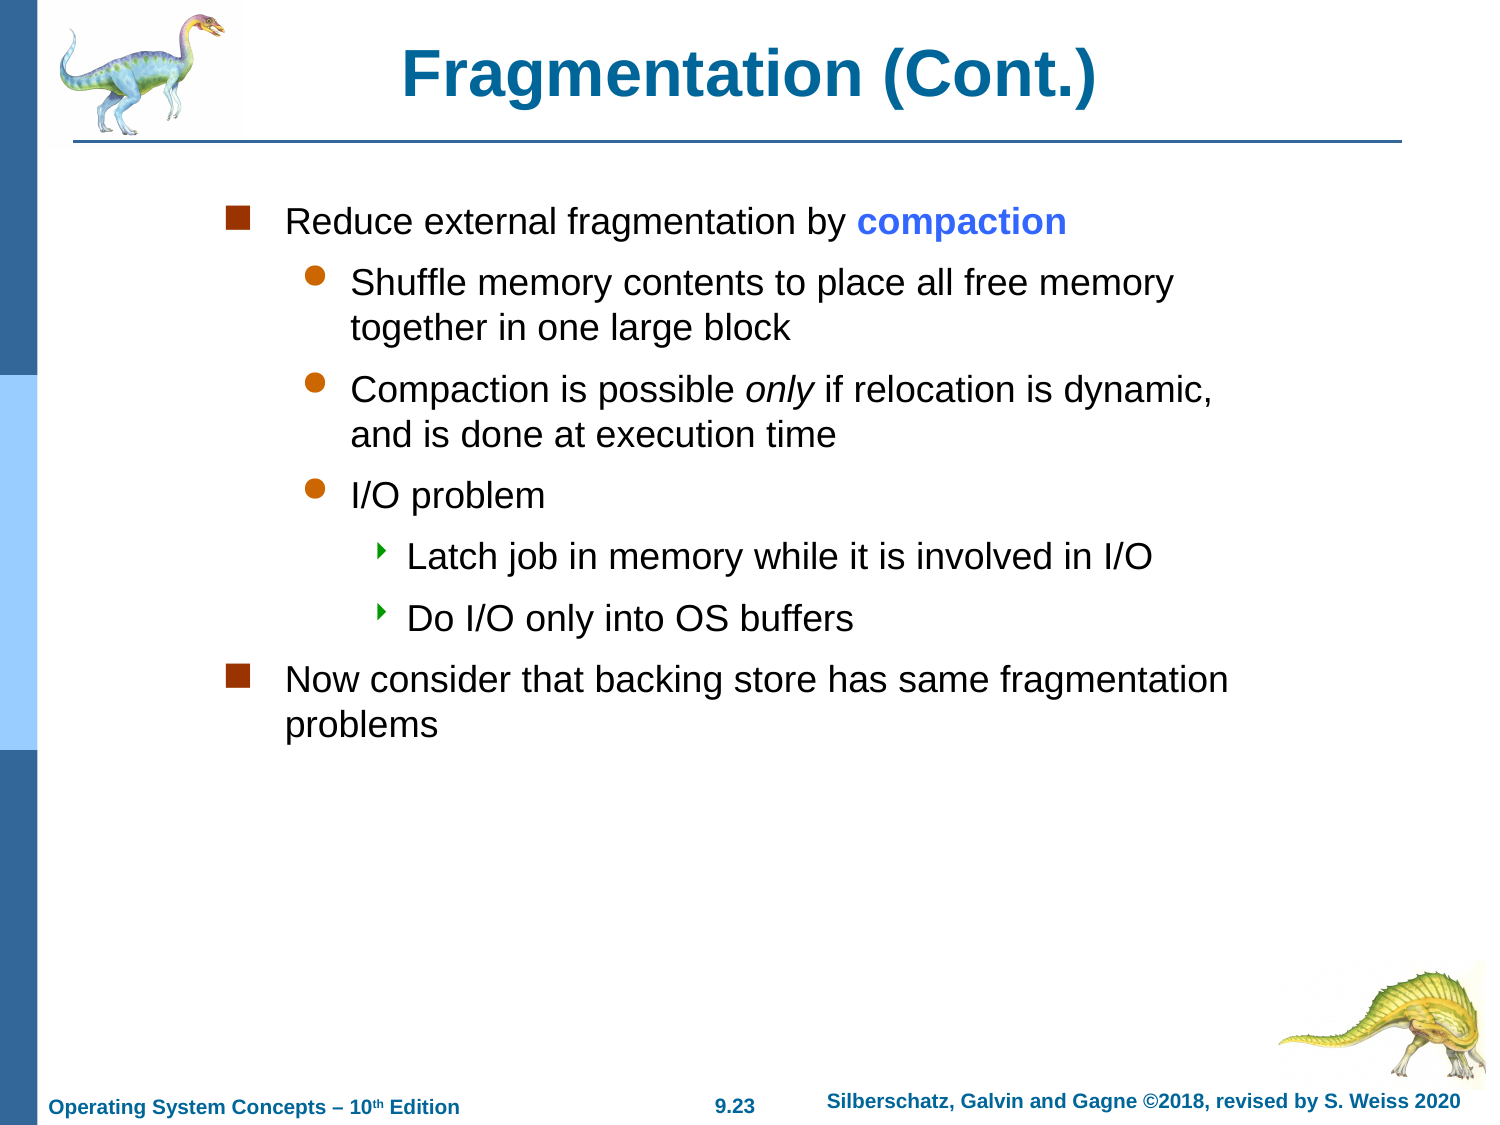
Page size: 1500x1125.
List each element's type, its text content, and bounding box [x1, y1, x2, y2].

picture [1275, 959, 1486, 1090]
picture [46, 0, 243, 149]
list Reduce external fragmentation by compaction Shuffle memory contents to place all free memory together in one large block Compaction is possible only if relocation is dynamic, and is done at execution time I/O problem Latch job in memory while it is involved in I/O Do I/O only into OS buffers Now consider that backing store has same fragmentation problems [213, 189, 1290, 933]
title Fragmentation (Cont.) [75, 22, 1426, 117]
